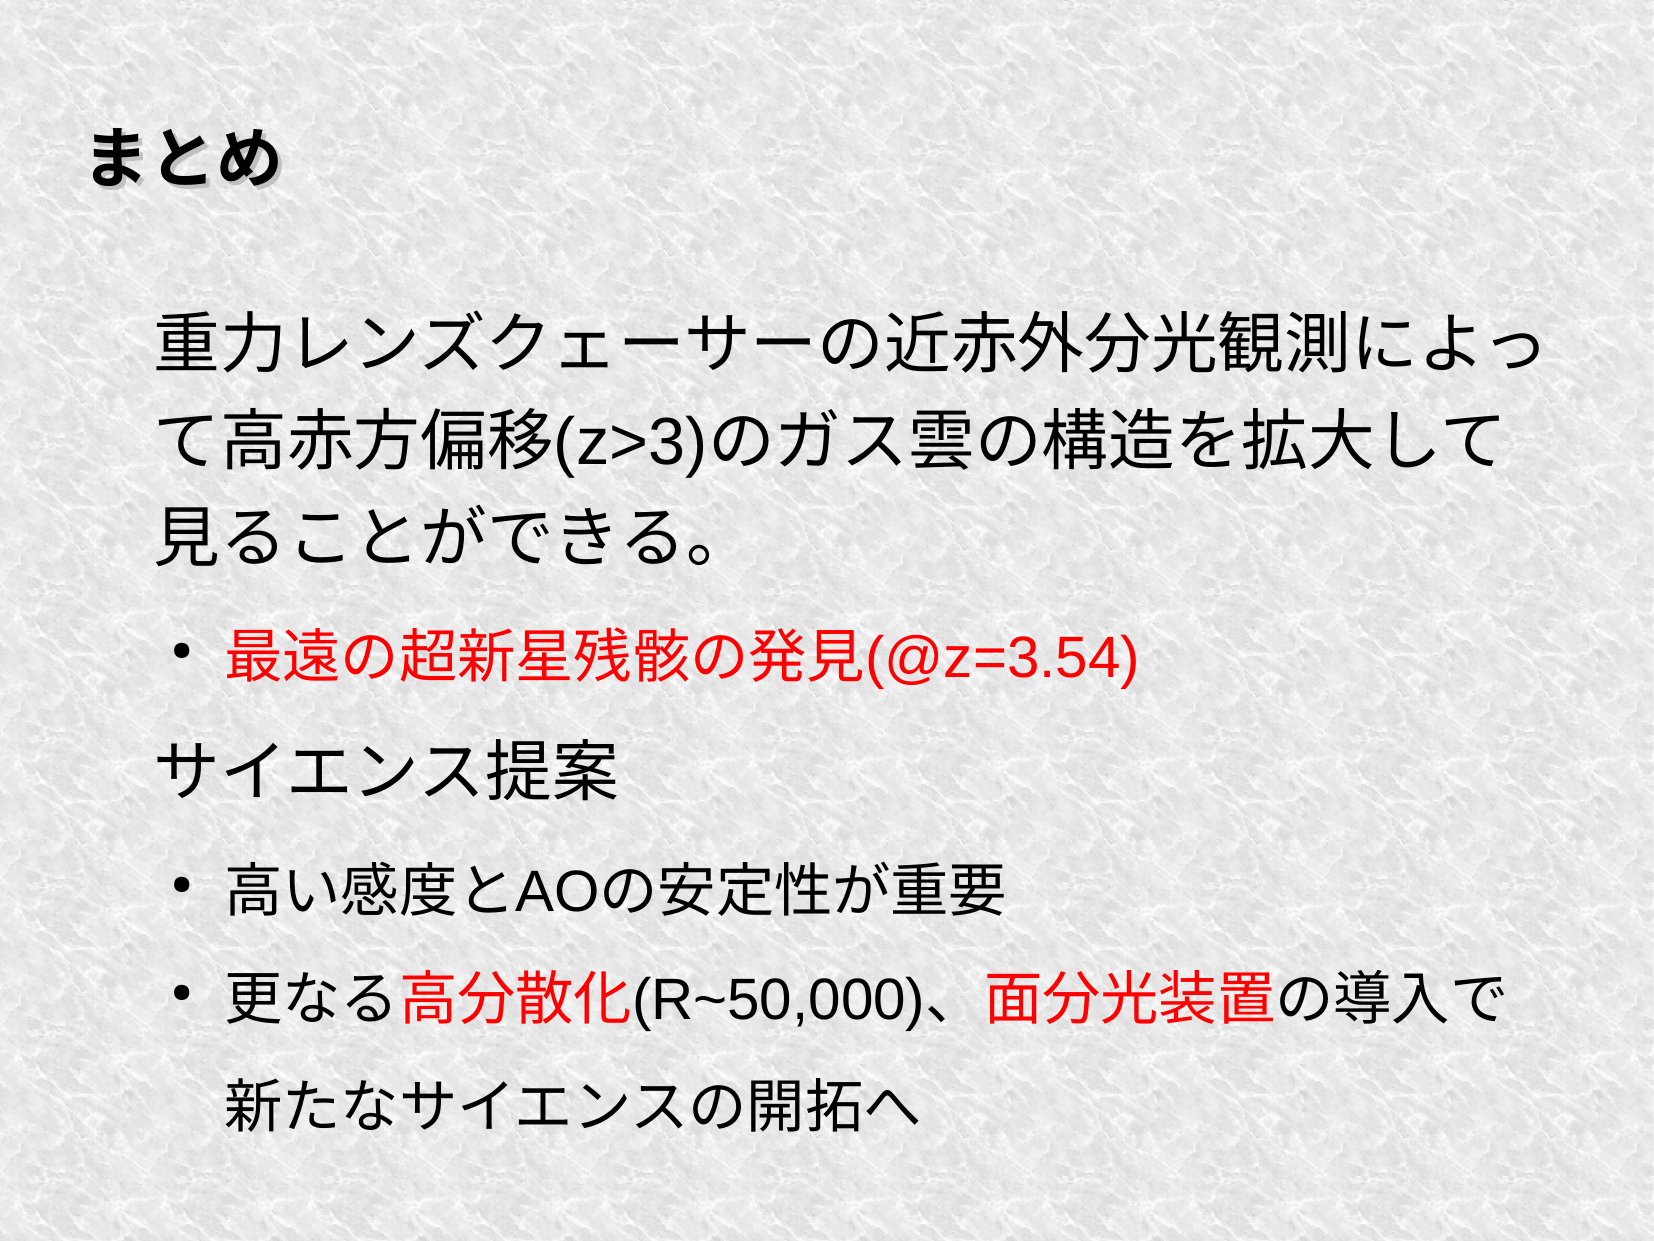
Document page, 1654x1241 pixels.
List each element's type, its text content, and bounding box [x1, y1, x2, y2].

title まとめ [82, 56, 1571, 250]
list 重力レンズクェーサーの近赤外分光観測によって高赤方偏移(z>3)のガス雲の構造を拡大して見ることができる。 最遠の超新星残骸の発見(@z=3.54) サイエンス提案 高い感度とAOの安定性が重要 更なる高分散化(R~50,000)、面分光装置の導入で 新たなサイエンスの開拓へ [82, 290, 1571, 1094]
picture [0, 0, 1654, 1241]
